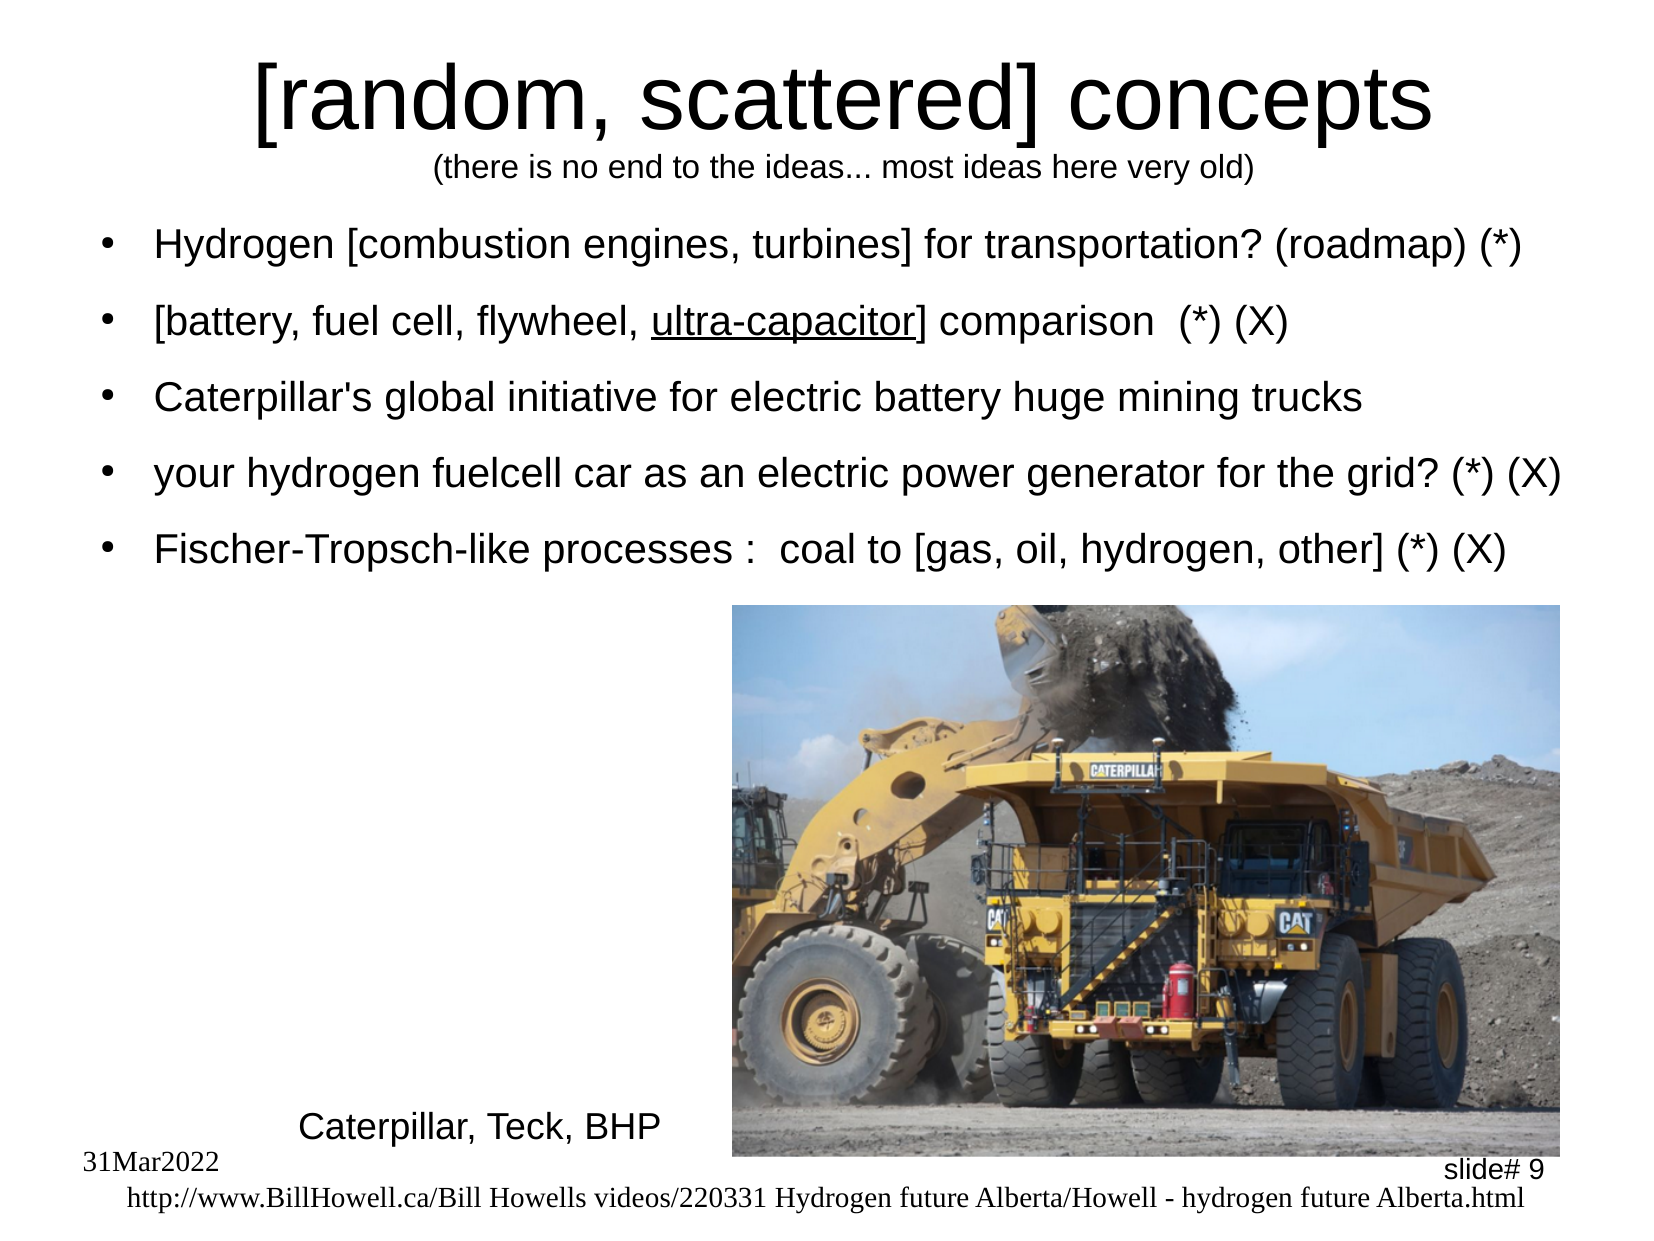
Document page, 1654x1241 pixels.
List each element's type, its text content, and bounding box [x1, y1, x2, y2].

picture [732, 605, 1560, 1158]
title [random, scattered] concepts (there is no end to the ideas... most ideas here very old) [82, 31, 1571, 201]
text_box Caterpillar, Teck, BHP [283, 1098, 709, 1156]
list Hydrogen [combustion engines, turbines] for transportation? (roadmap) (*) [battery, fuel cell, flywheel, ultra-capacitor] comparison (*) (X) Caterpillar's global initiative for electric battery huge mining trucks your hydrogen fuelcell car as an electric power generator for the grid? (*) (X) Fischer-Tropsch-like processes : coal to [gas, oil, hydrogen, other] (*) (X) [82, 221, 1571, 591]
text_box slide# 9 [1429, 1145, 1571, 1193]
